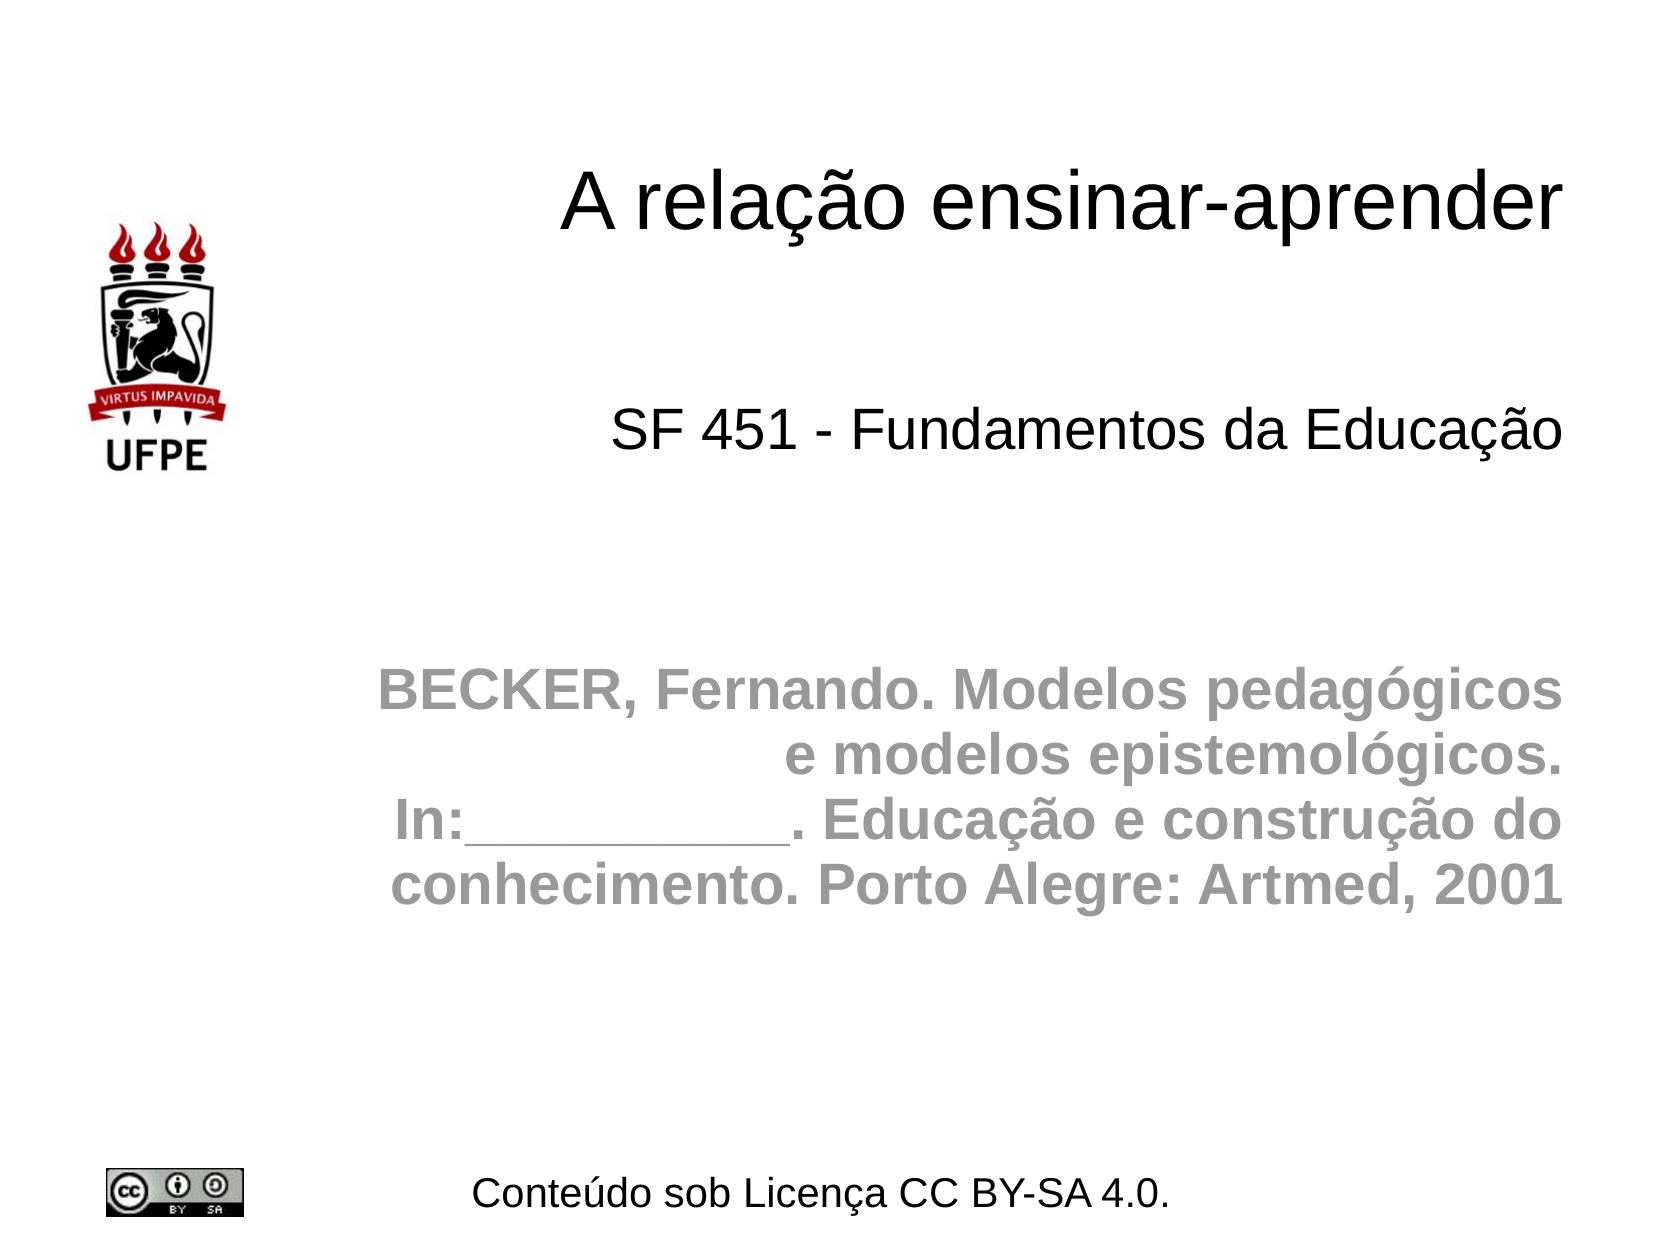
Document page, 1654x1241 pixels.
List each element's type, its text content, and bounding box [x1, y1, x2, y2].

picture [29, 163, 296, 532]
picture [106, 1168, 244, 1217]
text_box Conteúdo sob Licença CC BY-SA 4.0. [259, 1163, 1383, 1223]
subtitle A relação ensinar-aprender SF 451 - Fundamentos da Educação BECKER, Fernando. Modelos pedagógicos e modelos epistemológicos. In:__________. Educação e construção do conhecimento. Porto Alegre: Artmed, 2001 [76, 126, 1565, 945]
